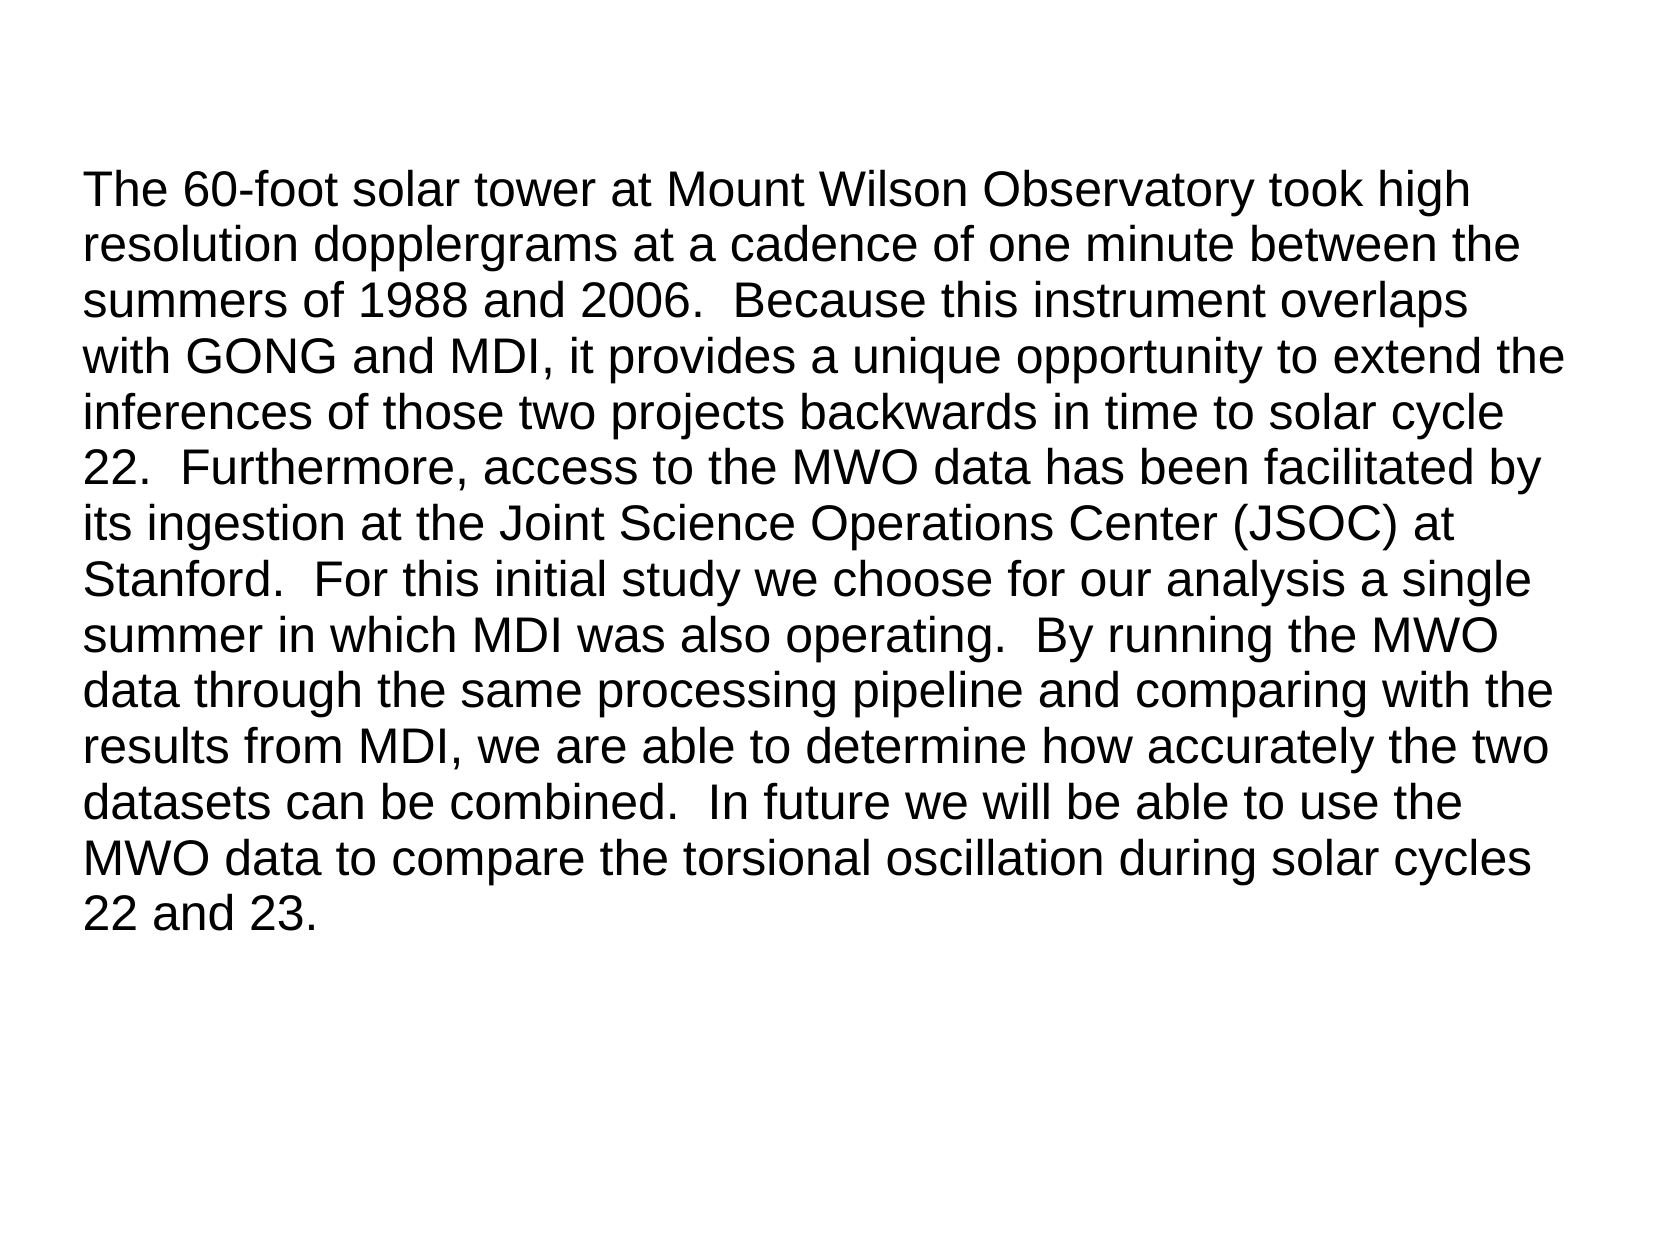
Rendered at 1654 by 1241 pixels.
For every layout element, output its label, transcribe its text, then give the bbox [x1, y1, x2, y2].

title The 60-foot solar tower at Mount Wilson Observatory took high resolution dopplergrams at a cadence of one minute between the summers of 1988 and 2006. Because this instrument overlaps with GONG and MDI, it provides a unique opportunity to extend the inferences of those two projects backwards in time to solar cycle 22. Furthermore, access to the MWO data has been facilitated by its ingestion at the Joint Science Operations Center (JSOC) at Stanford. For this initial study we choose for our analysis a single summer in which MDI was also operating. By running the MWO data through the same processing pipeline and comparing with the results from MDI, we are able to determine how accurately the two datasets can be combined. In future we will be able to use the MWO data to compare the torsional oscillation during solar cycles 22 and 23. [82, 49, 1571, 1109]
